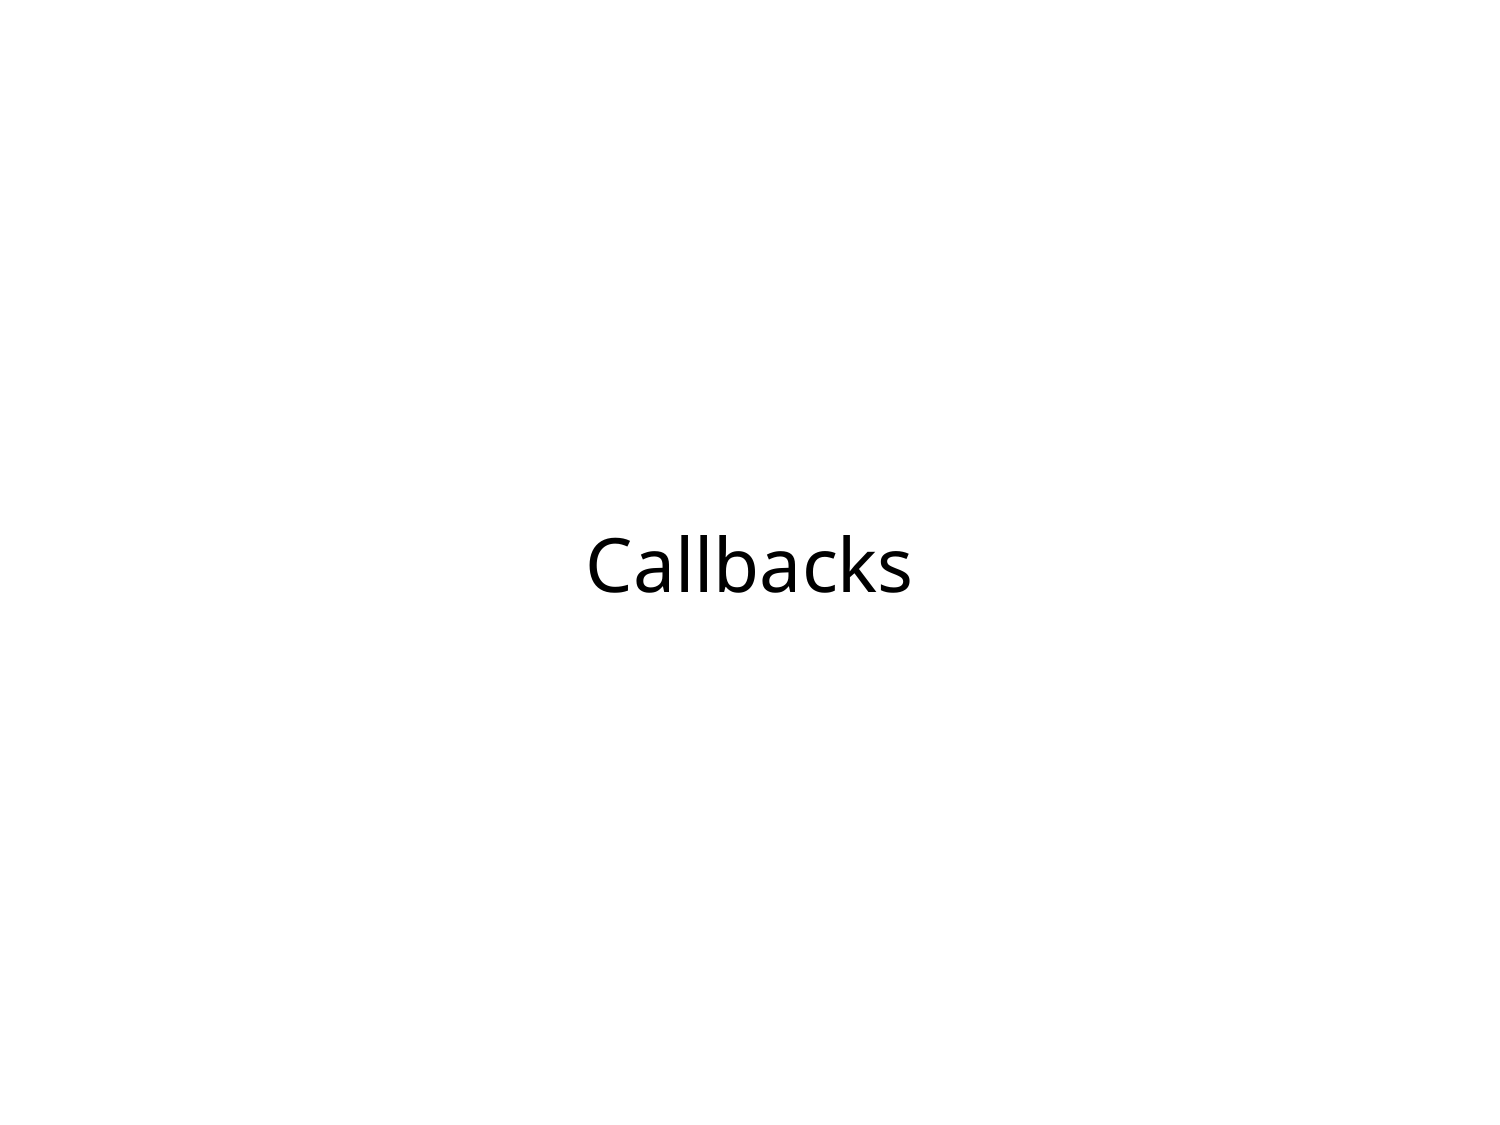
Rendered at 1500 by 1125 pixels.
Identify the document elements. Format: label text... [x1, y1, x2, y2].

title Callbacks [51, 470, 1449, 655]
